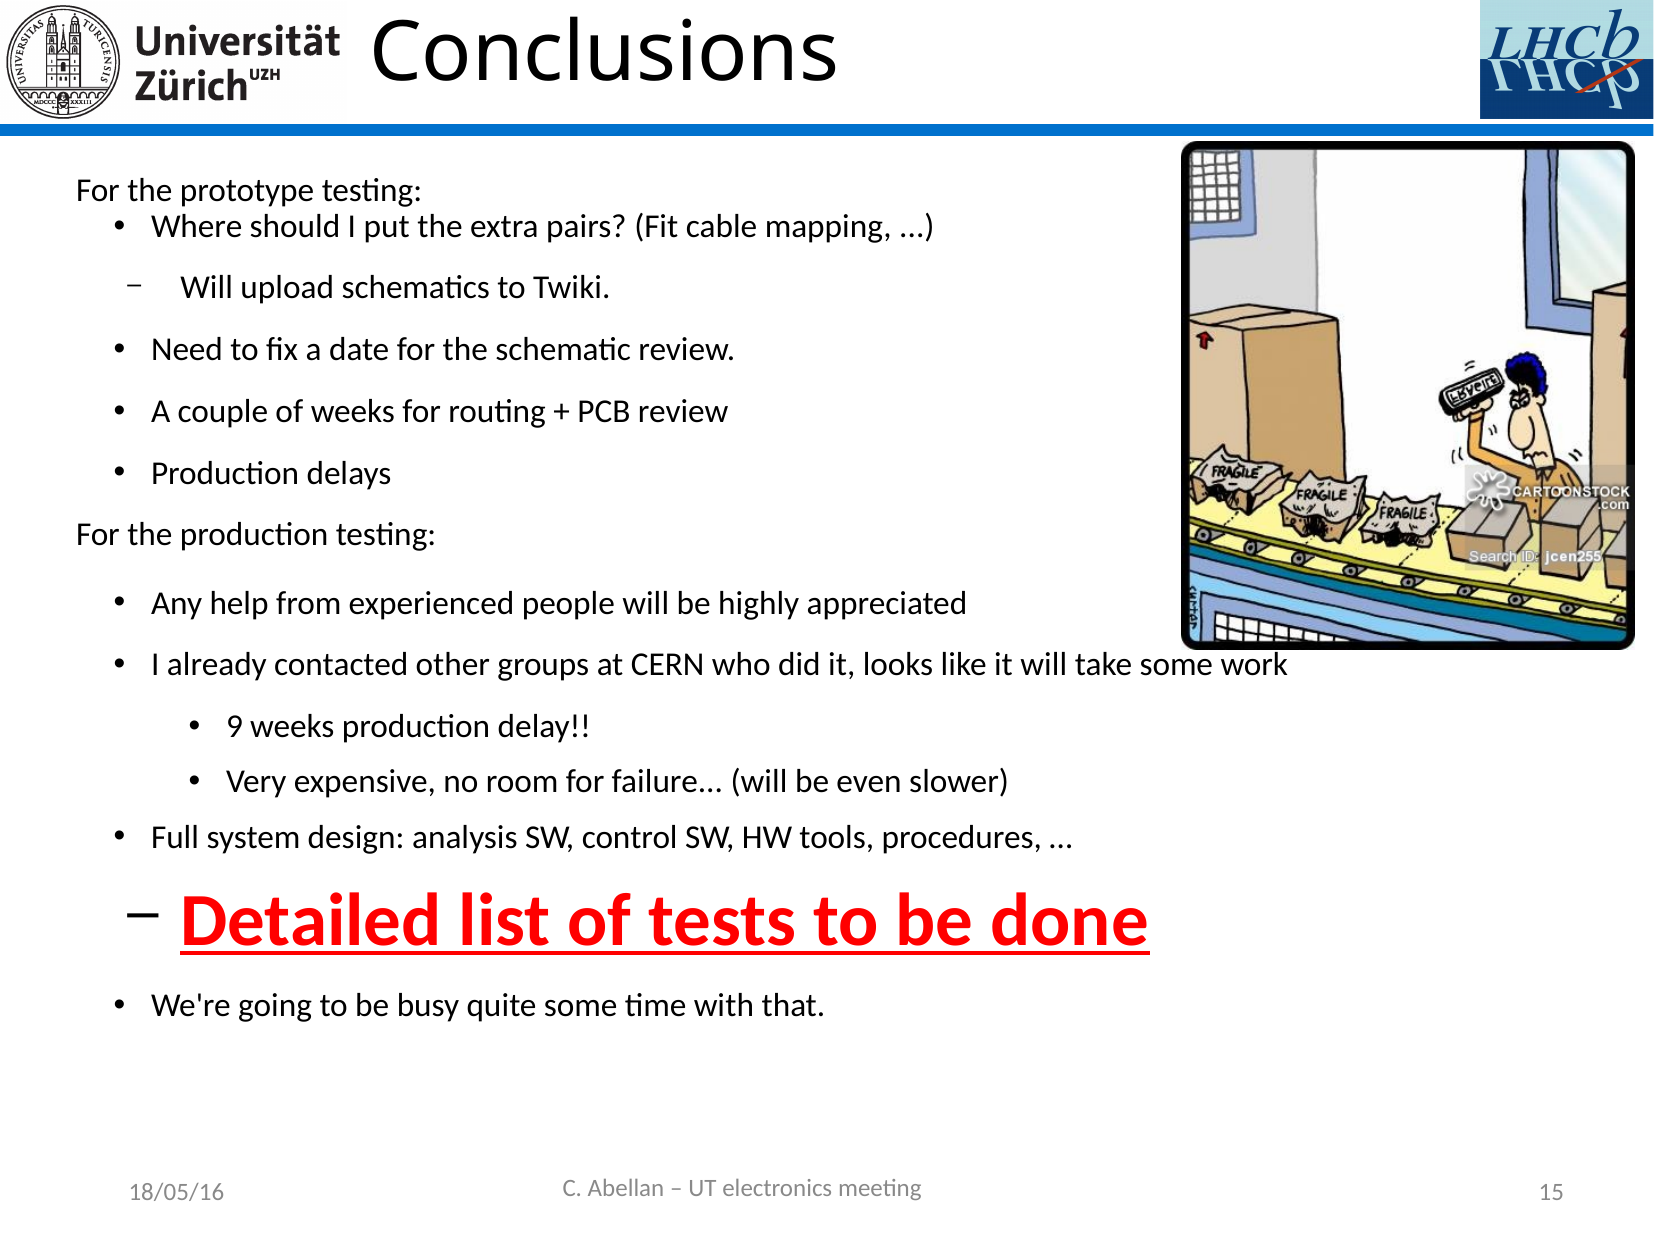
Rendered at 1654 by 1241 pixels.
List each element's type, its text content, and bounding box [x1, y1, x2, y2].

list For the prototype testing: Where should I put the extra pairs? (Fit cable mapping, ...) Will upload schematics to Twiki. Need to fix a date for the schematic review. A couple of weeks for routing + PCB review Production delays For the production testing: Any help from experienced people will be highly appreciated I already contacted other groups at CERN who did it, looks like it will take some work 9 weeks production delay!! Very expensive, no room for failure... (will be even slower) Full system design: analysis SW, control SW, HW tools, procedures, … Detailed list of tests to be done We're going to be busy quite some time with that. [23, 165, 1607, 1170]
picture [1480, 0, 1654, 119]
picture [0, 1, 347, 124]
picture [1181, 141, 1635, 650]
title Conclusions [354, 1, 1477, 107]
